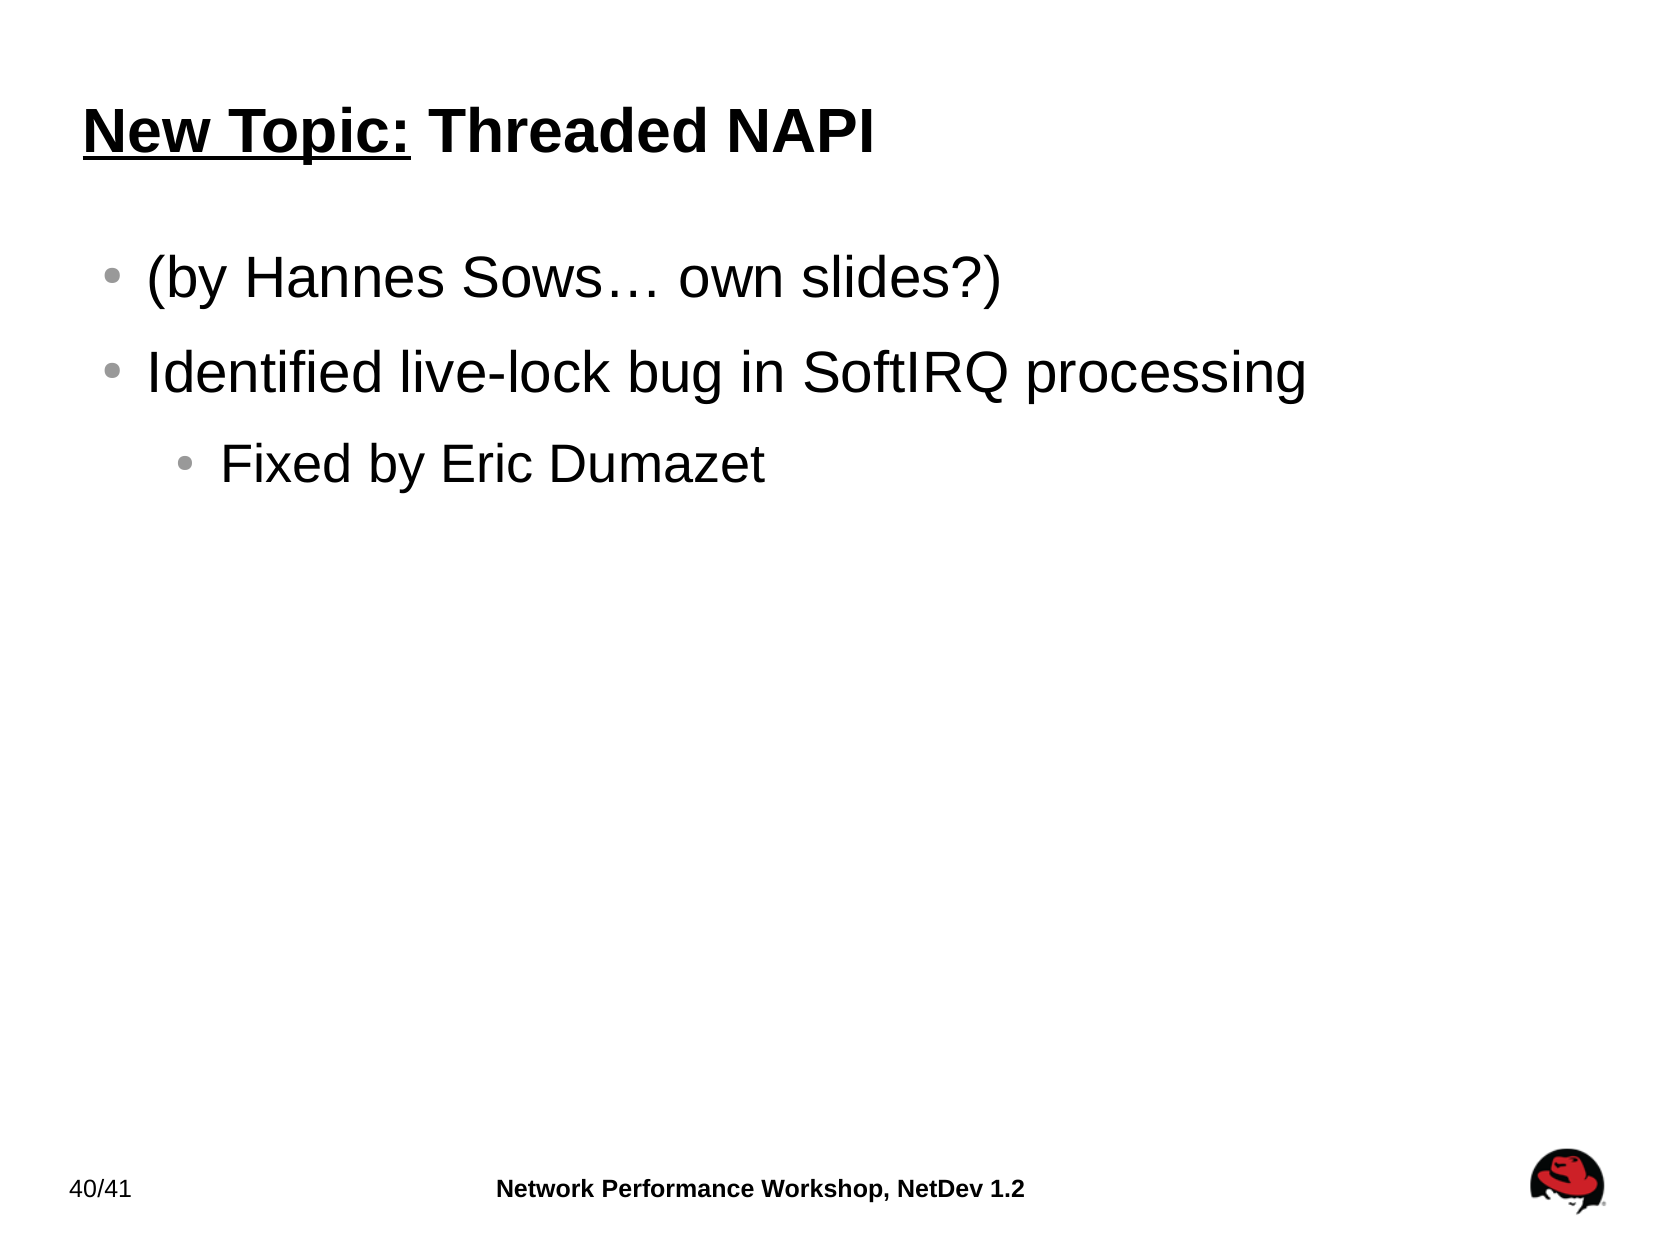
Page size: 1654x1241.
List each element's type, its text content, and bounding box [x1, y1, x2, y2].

title New Topic: Threaded NAPI [82, 37, 1571, 226]
list (by Hannes Sows… own slides?) Identified live-lock bug in SoftIRQ processing Fixed by Eric Dumazet [86, 244, 1575, 1039]
picture [1529, 1146, 1612, 1224]
